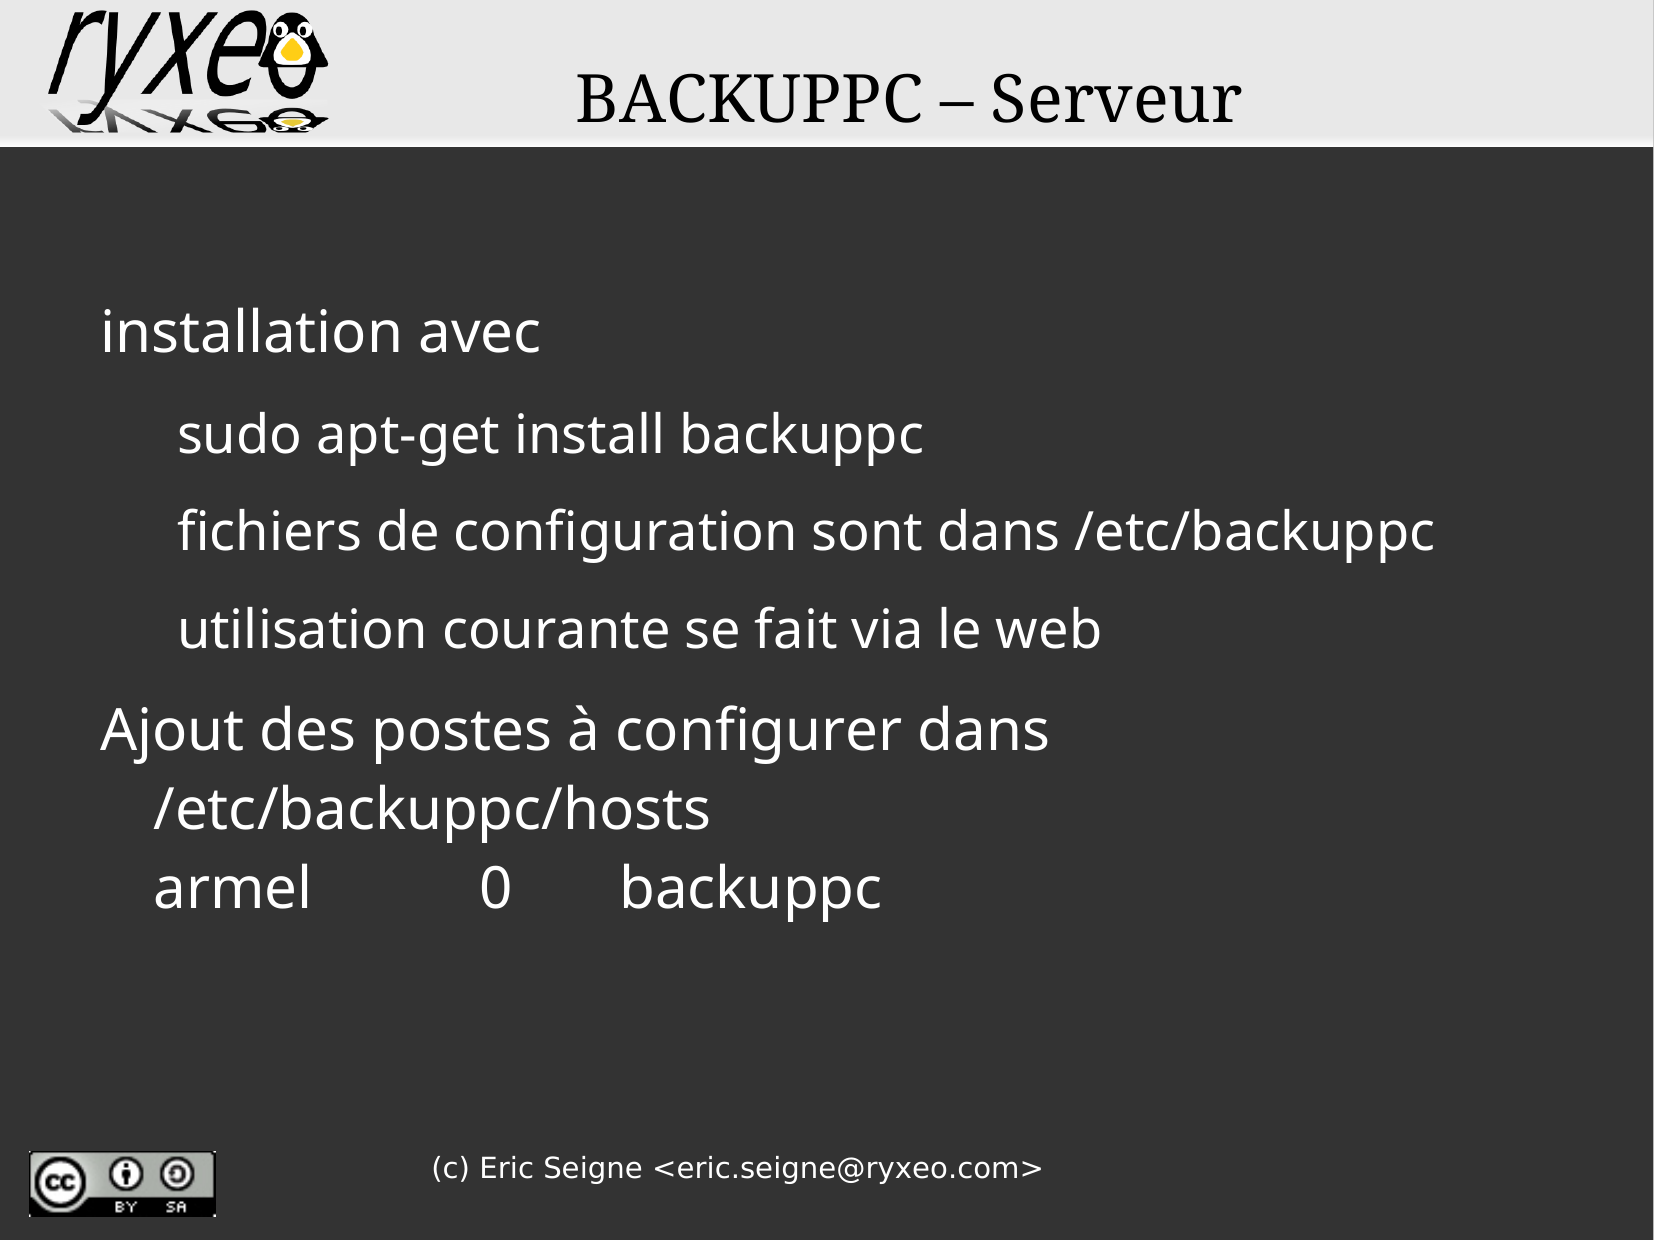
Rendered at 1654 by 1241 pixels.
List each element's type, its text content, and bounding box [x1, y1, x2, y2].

title BACKUPPC – Serveur [165, 0, 1654, 193]
list installation avec sudo apt-get install backuppc fichiers de configuration sont dans /etc/backuppc utilisation courante se fait via le web Ajout des postes à configurer dans /etc/backuppc/hosts armel 0 backuppc [82, 290, 1571, 1094]
picture [0, 0, 165, 147]
picture [29, 1151, 216, 1217]
